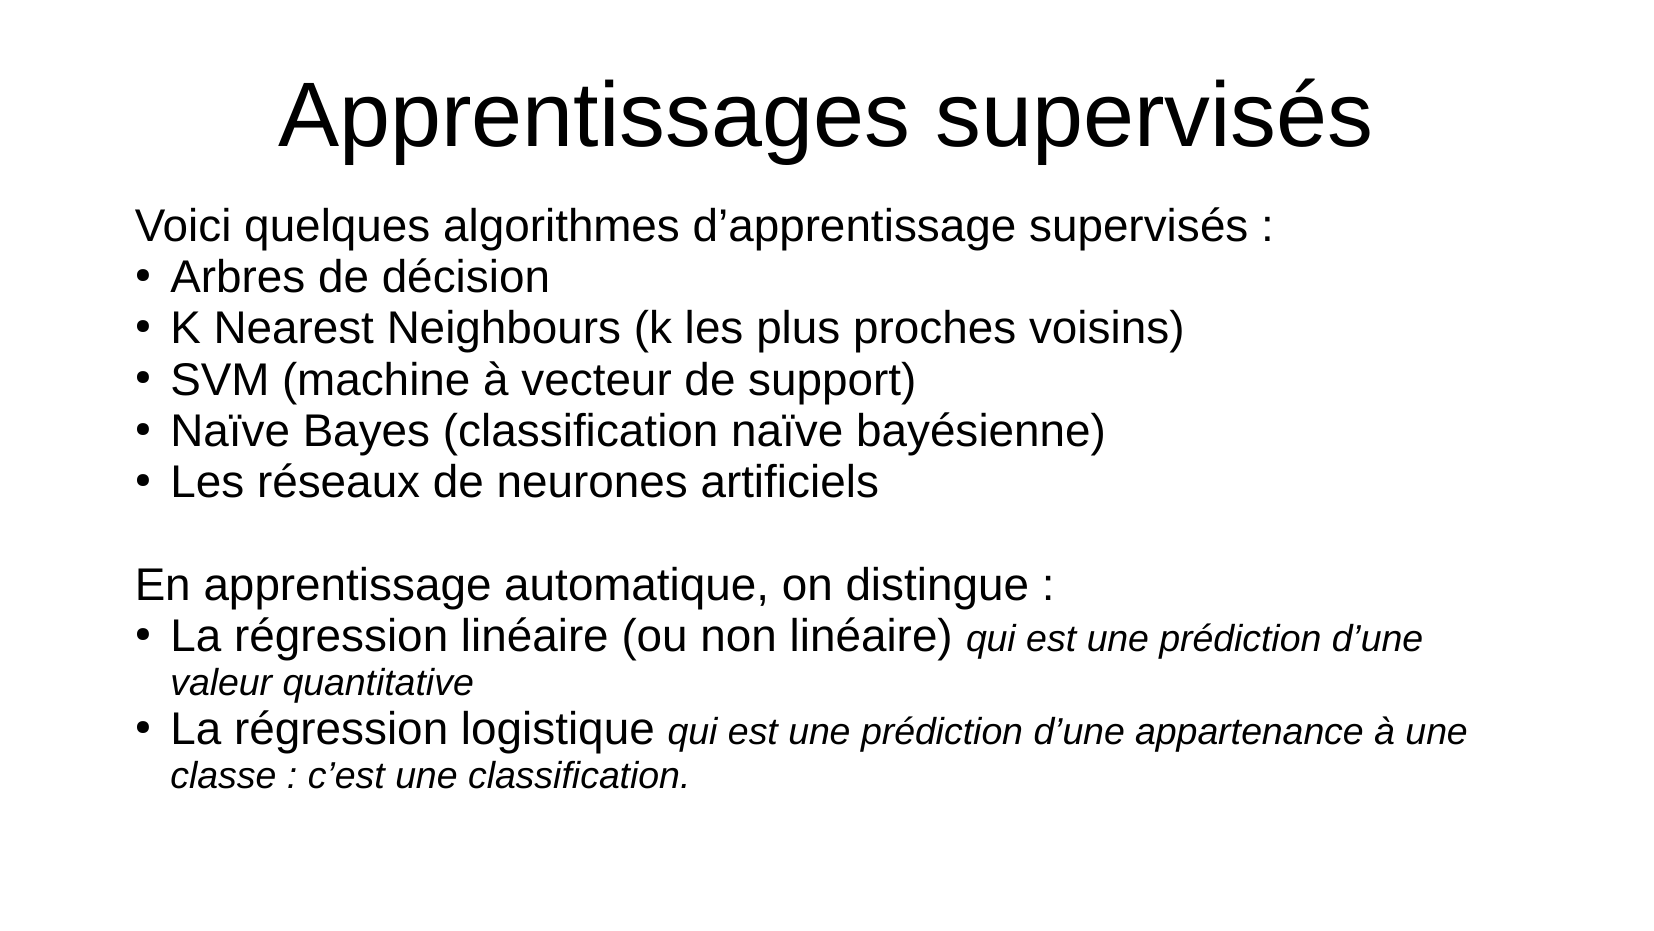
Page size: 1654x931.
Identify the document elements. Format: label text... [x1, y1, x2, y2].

text_box Voici quelques algorithmes d’apprentissage supervisés : Arbres de décision K Nearest Neighbours (k les plus proches voisins) SVM (machine à vecteur de support) Naïve Bayes (classification naïve bayésienne) Les réseaux de neurones artificiels En apprentissage automatique, on distingue : La régression linéaire (ou non linéaire) qui est une prédiction d’une valeur quantitative La régression logistique qui est une prédiction d’une appartenance à une classe : c’est une classification. [120, 192, 1543, 804]
title Apprentissages supervisés [82, 37, 1571, 193]
